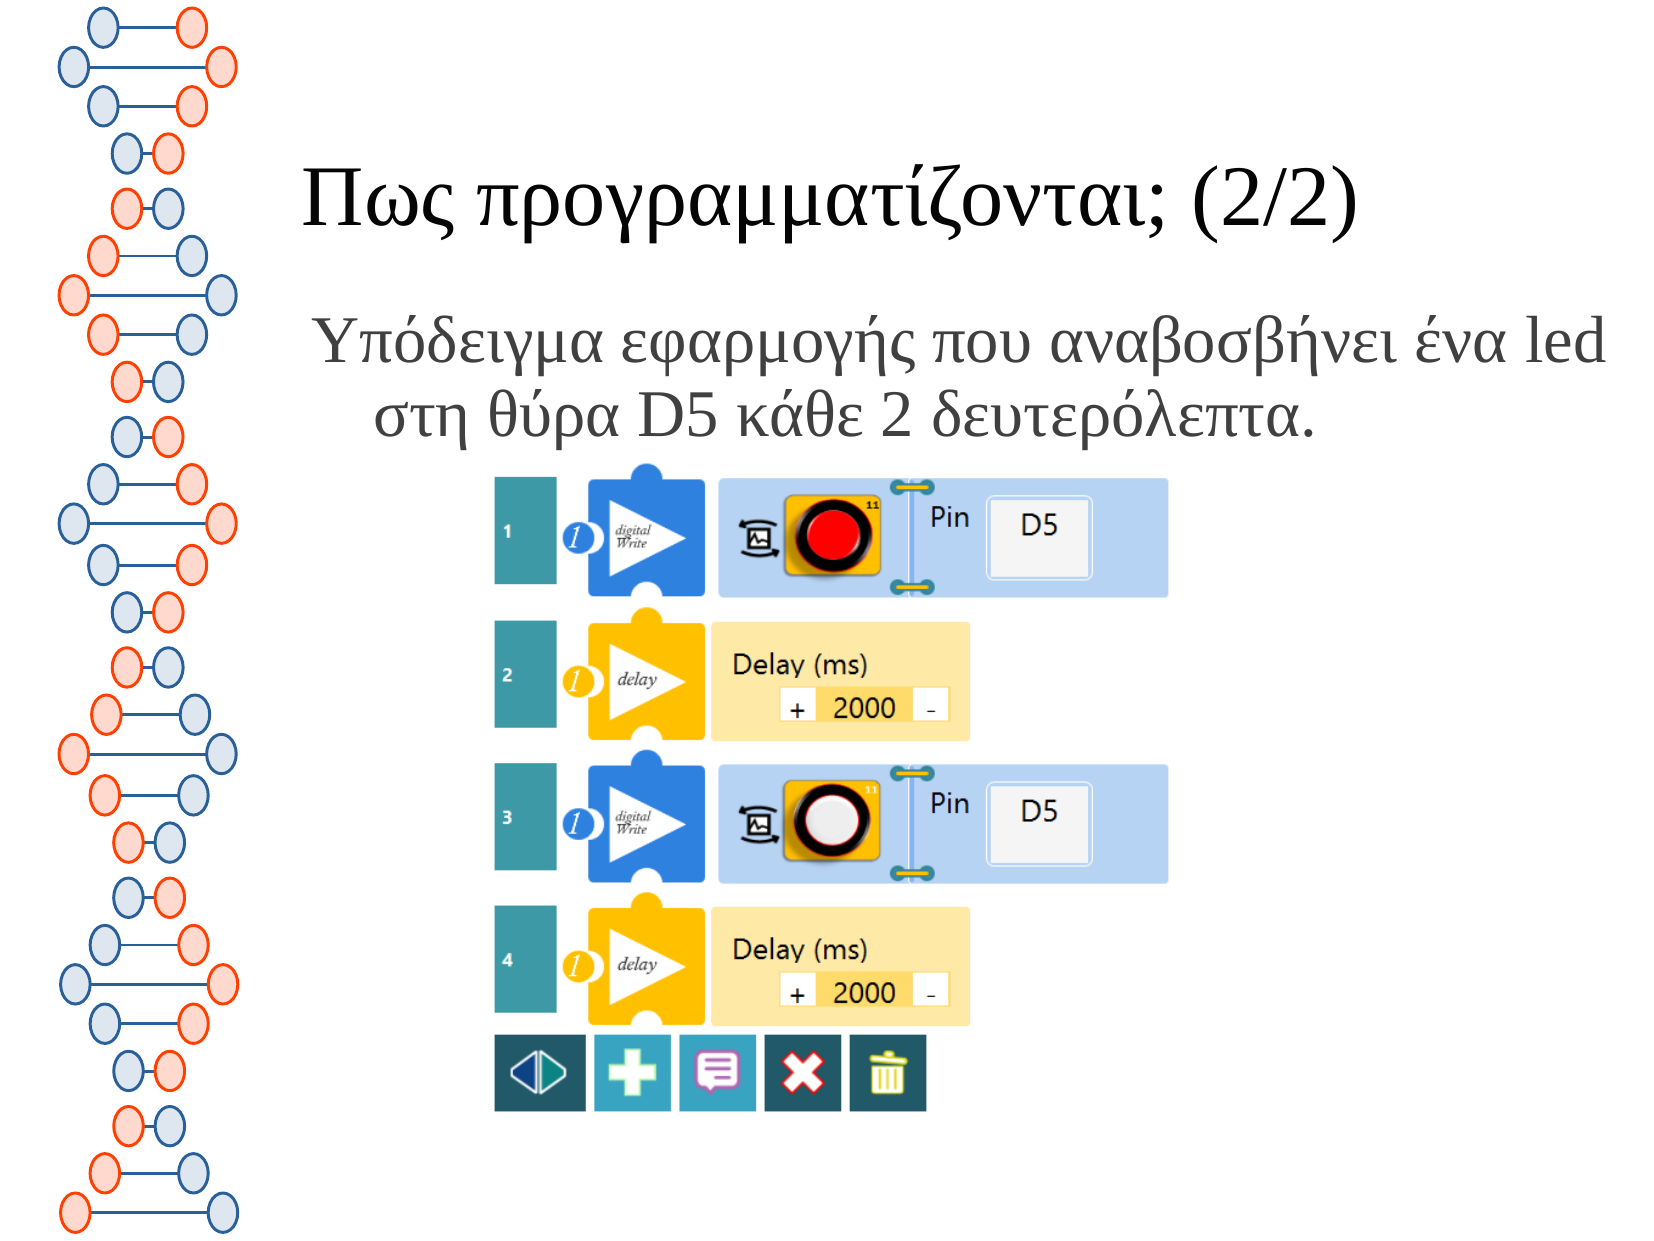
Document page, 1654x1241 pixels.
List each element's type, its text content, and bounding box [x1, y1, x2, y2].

title Πως προγραμματίζονται; (2/2) [86, 92, 1576, 301]
list Υπόδειγμα εφαρμογής που αναβοσβήνει ένα led στη θύρα D5 κάθε 2 δευτερόλεπτα. [240, 303, 1617, 1023]
picture [485, 460, 1194, 1131]
